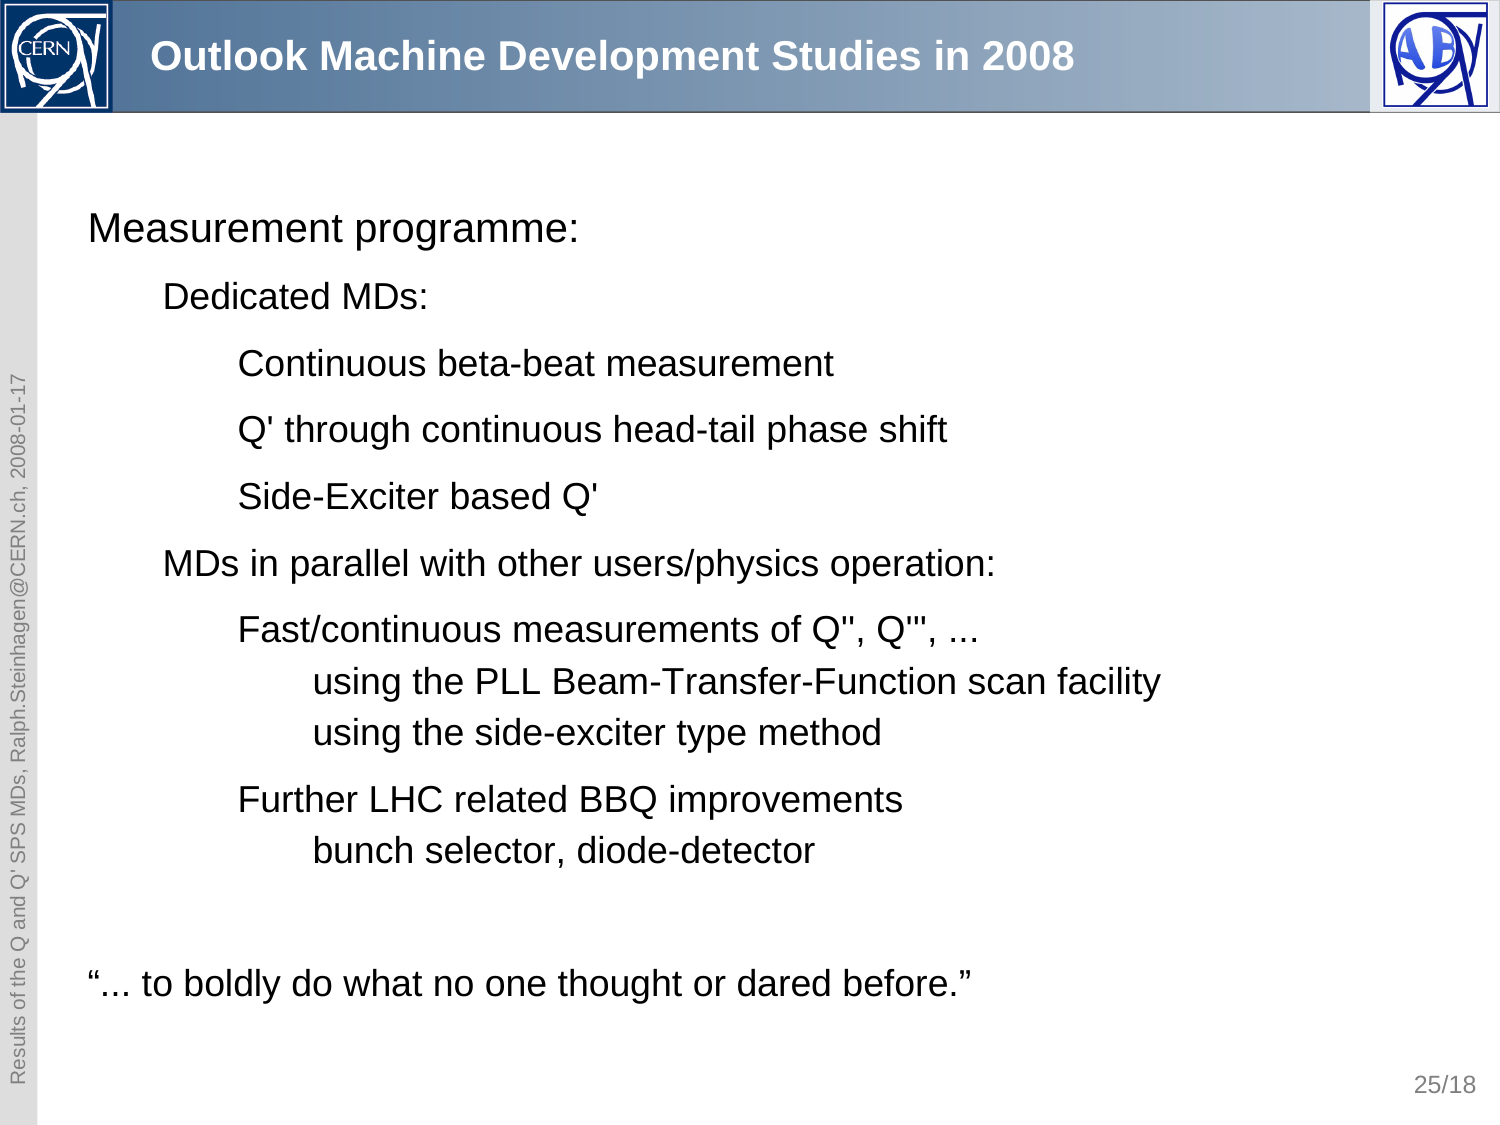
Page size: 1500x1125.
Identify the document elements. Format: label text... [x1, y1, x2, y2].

picture [1382, 1, 1489, 108]
picture [0, 0, 113, 113]
title Outlook Machine Development Studies in 2008 [150, 7, 1201, 106]
list Measurement programme: Dedicated MDs: Continuous beta-beat measurement Q' through continuous head-tail phase shift Side-Exciter based Q' MDs in parallel with other users/physics operation: Fast/continuous measurements of Q'', Q''', ... using the PLL Beam-Transfer-Function scan facility using the side-exciter type method Further LHC related BBQ improvements bunch selector, diode-detector “... to boldly do what no one thought or dared before.” [87, 137, 1438, 1016]
